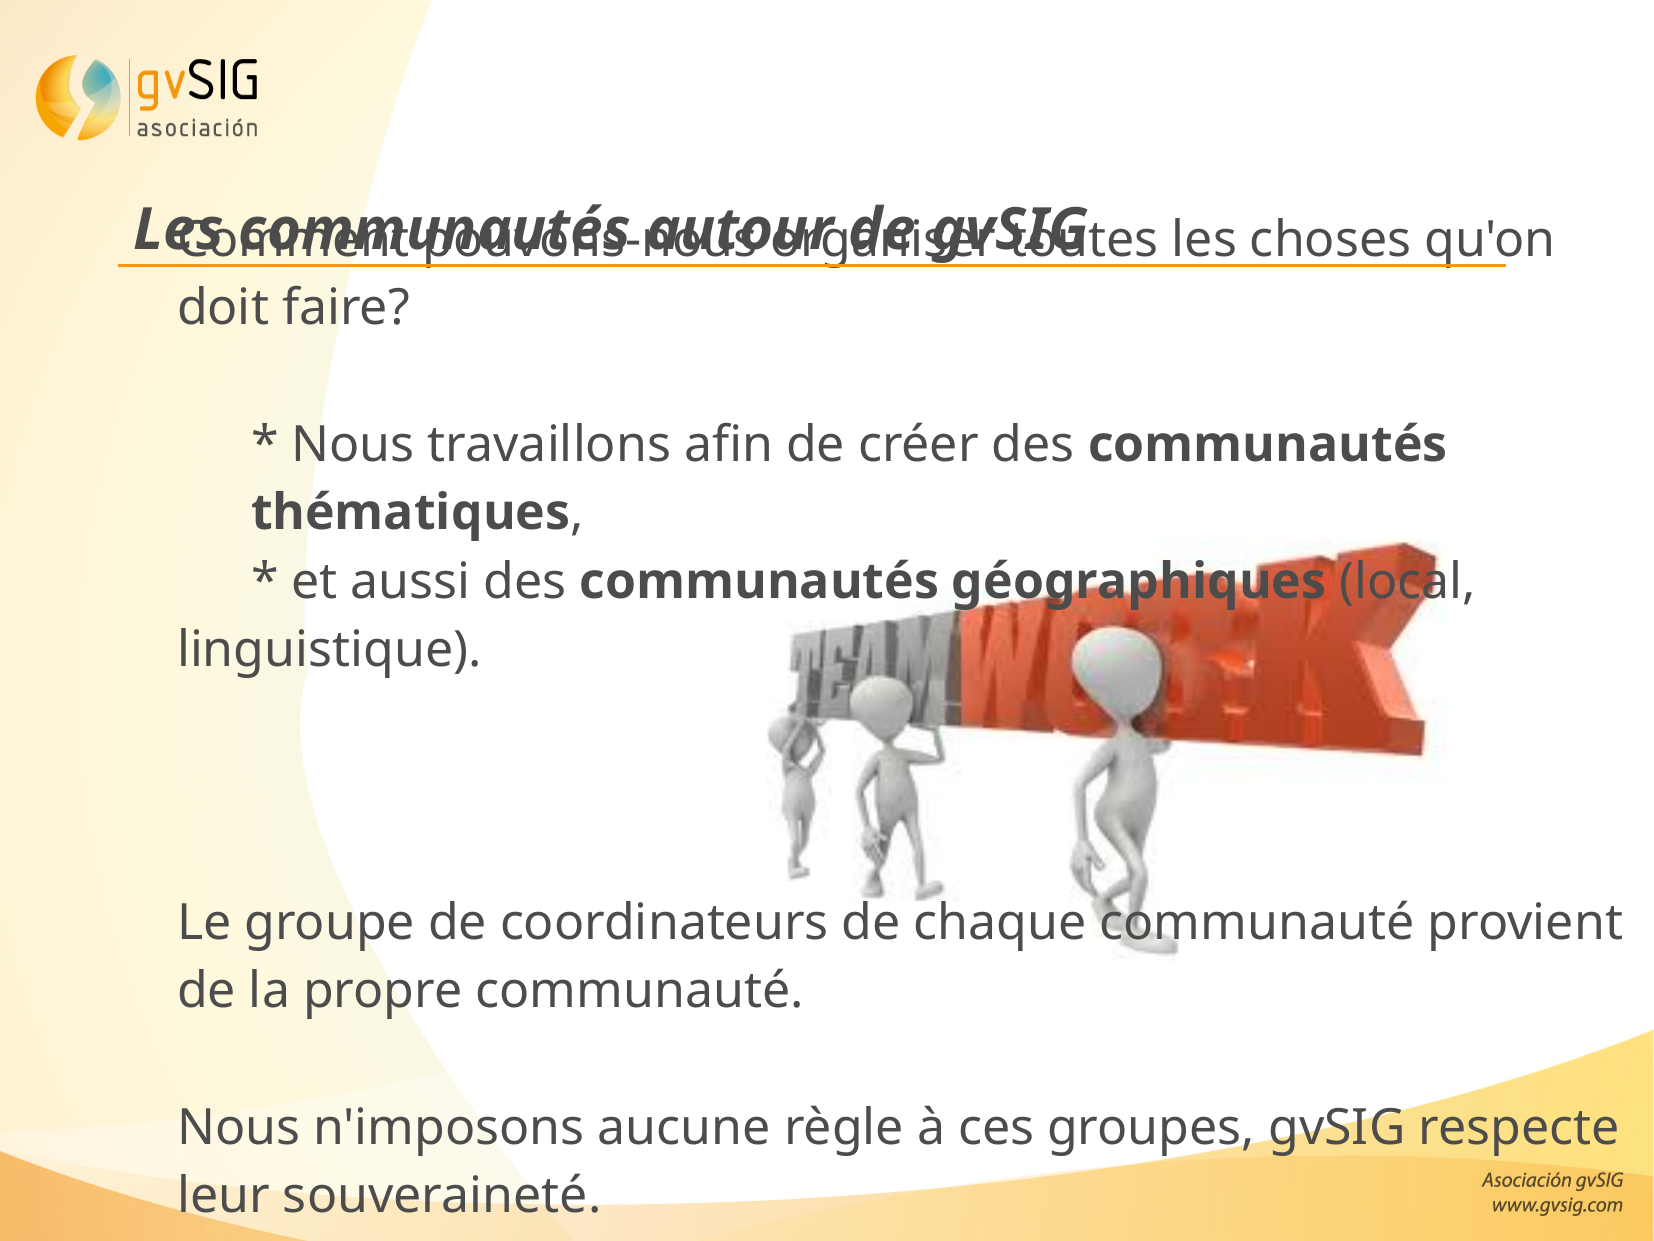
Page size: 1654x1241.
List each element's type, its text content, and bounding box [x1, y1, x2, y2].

picture [0, 0, 1654, 1241]
title Comment pouvons-nous organiser toutes les choses qu'on doit faire? * Nous travaillons afin de créer des communautés thématiques, * et aussi des communautés géographiques (local, linguistique). Le groupe de coordinateurs de chaque communauté provient de la propre communauté. Nous n'imposons aucune règle à ces groupes, gvSIG respecte leur souveraineté. [177, 278, 1625, 1152]
title Les communautés autour de gvSIG [118, 177, 1607, 276]
